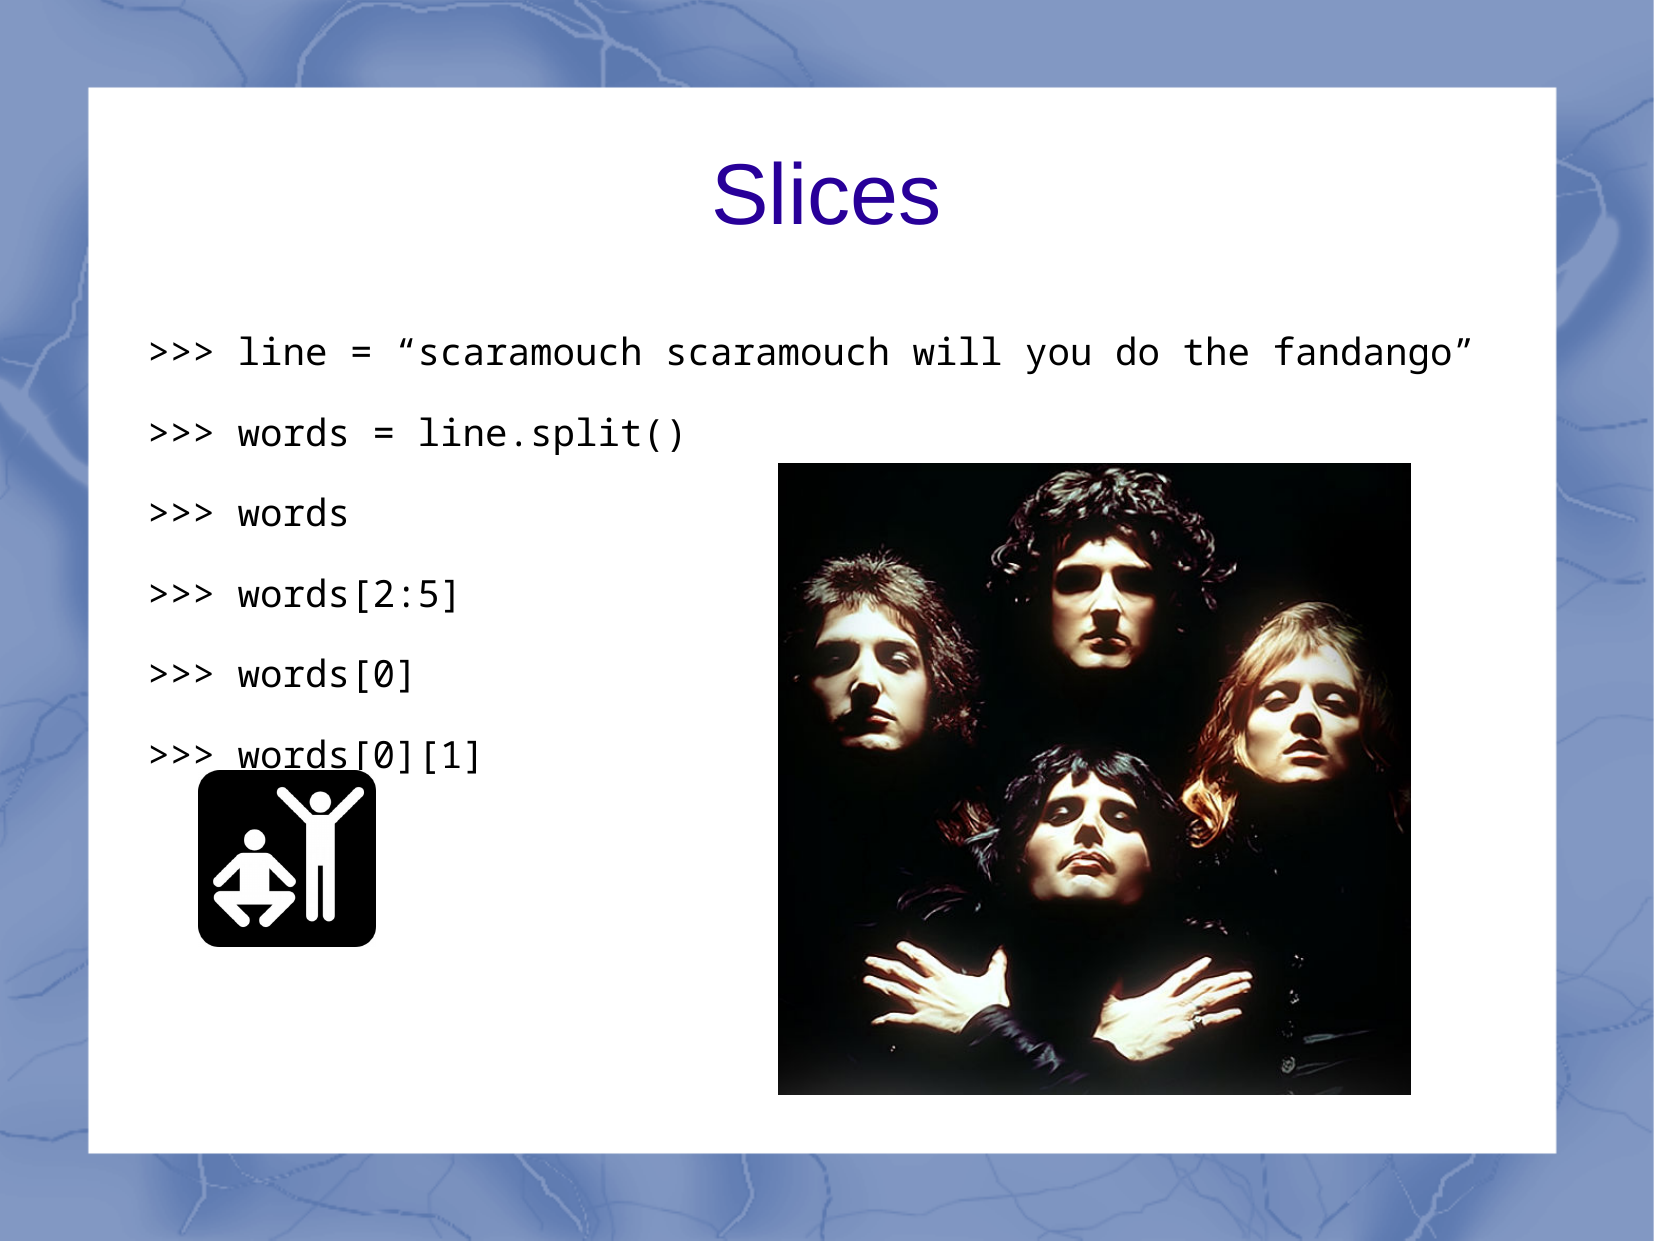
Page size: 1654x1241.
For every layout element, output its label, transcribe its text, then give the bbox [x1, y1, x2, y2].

picture [0, 0, 1654, 1241]
list >>> line = “scaramouch scaramouch will you do the fandango” >>> words = line.split() >>> words >>> words[2:5] >>> words[0] >>> words[0][1] [147, 325, 1506, 1045]
title Slices [118, 90, 1536, 298]
